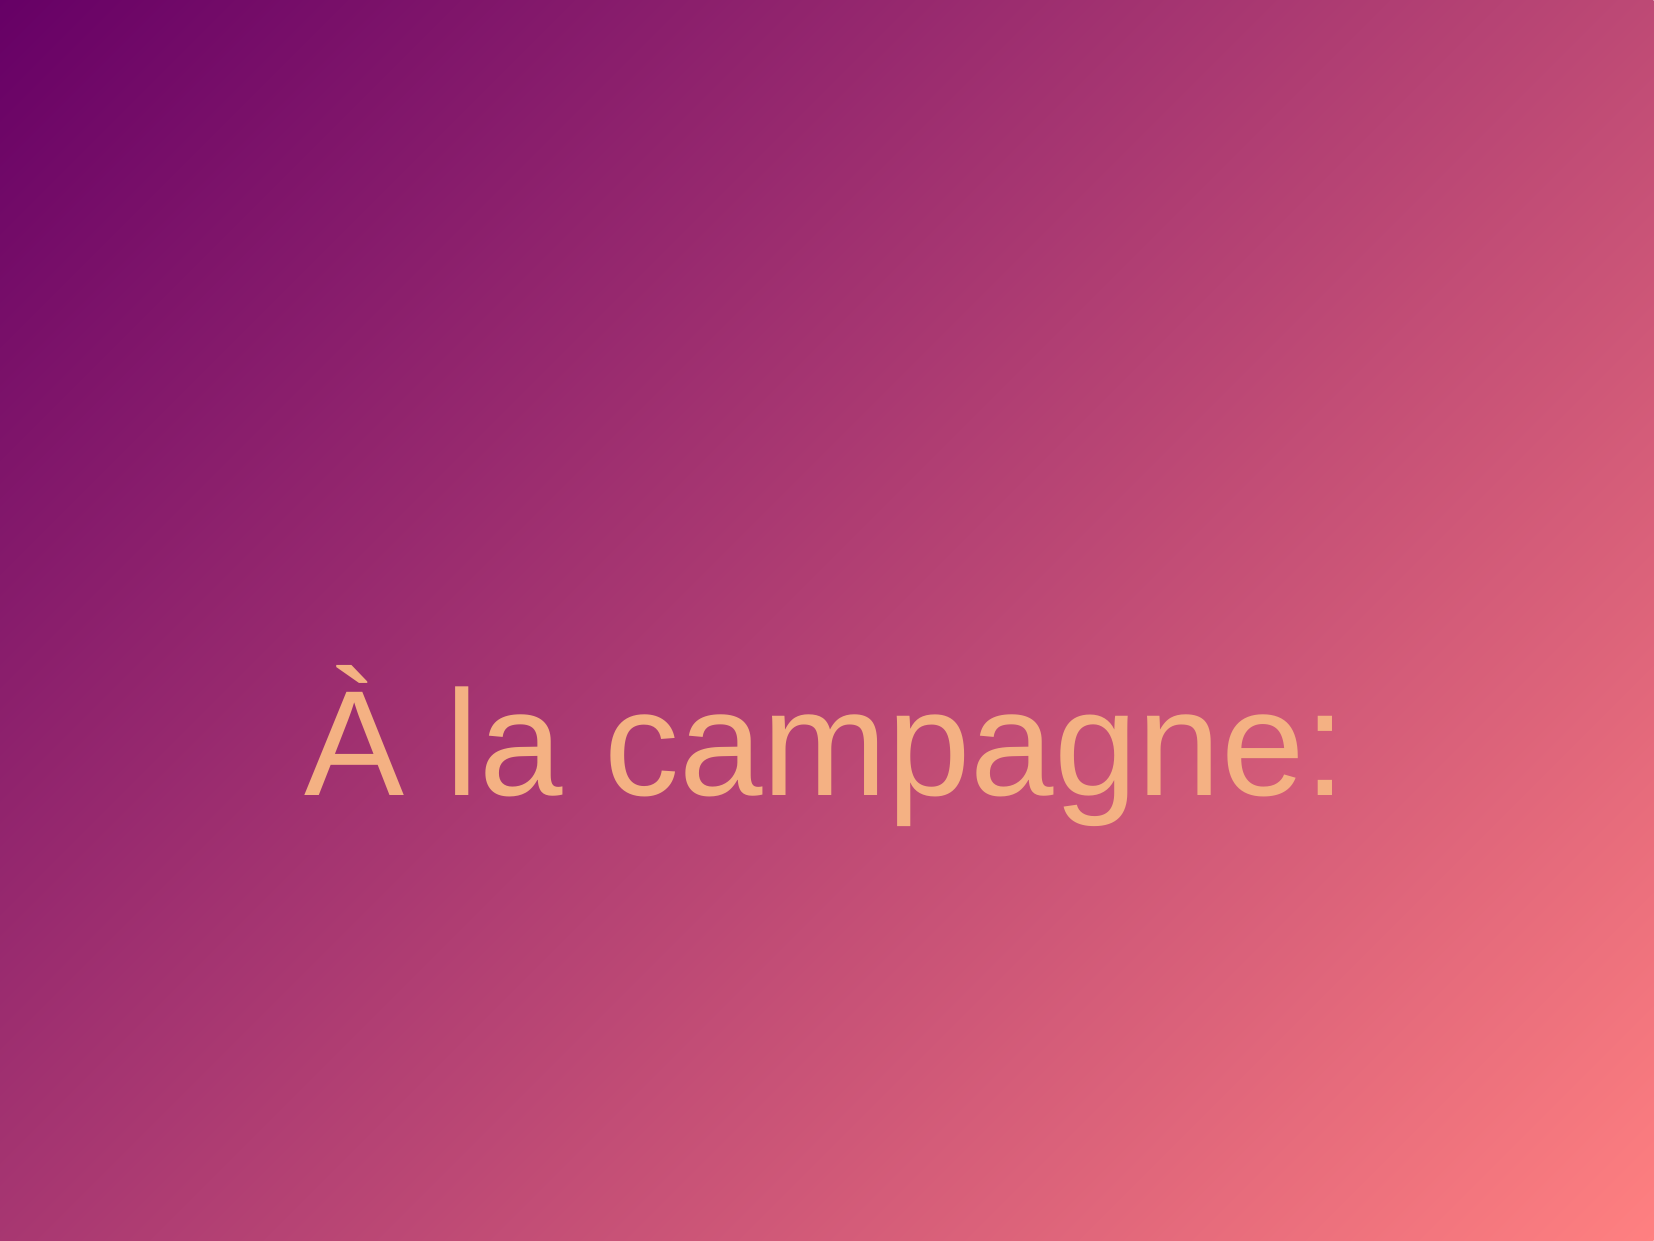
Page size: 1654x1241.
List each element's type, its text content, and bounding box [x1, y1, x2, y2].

title À la campagne: [112, 403, 1540, 592]
